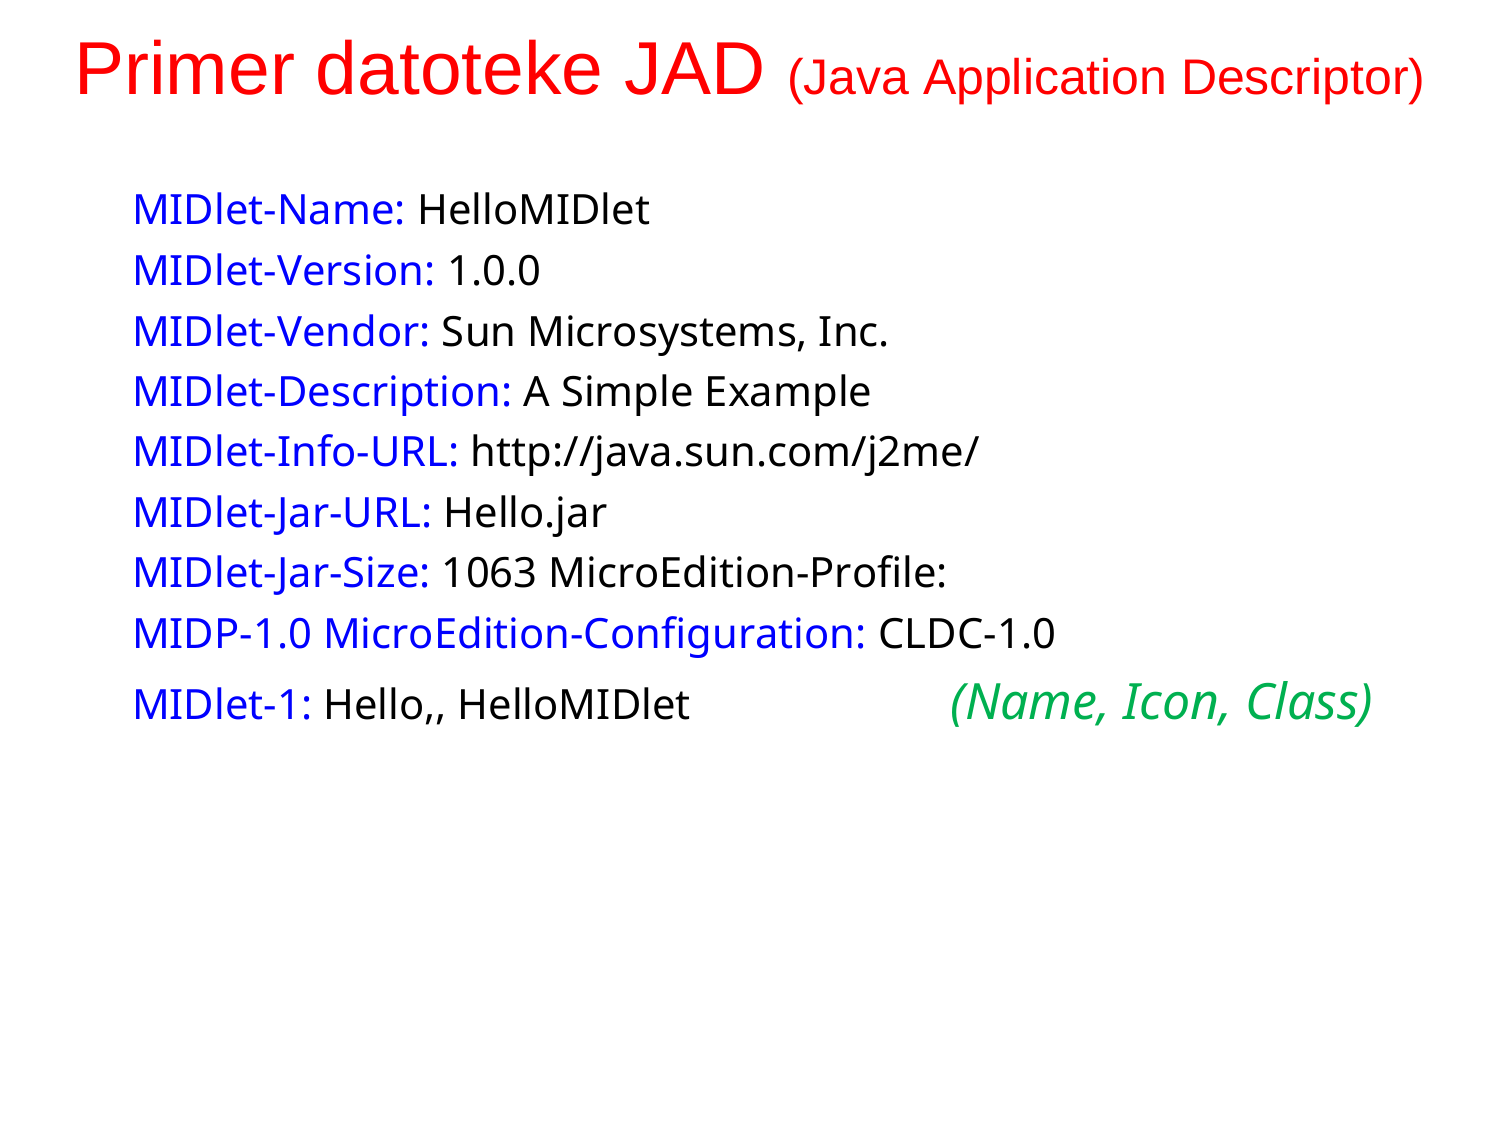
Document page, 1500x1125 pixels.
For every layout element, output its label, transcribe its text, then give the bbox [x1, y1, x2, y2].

list MIDlet-Name: HelloMIDlet MIDlet-Version: 1.0.0 MIDlet-Vendor: Sun Microsystems, Inc. MIDlet-Description: A Simple Example MIDlet-Info-URL: http://java.sun.com/j2me/ MIDlet-Jar-URL: Hello.jar MIDlet-Jar-Size: 1063 MicroEdition-Profile: MIDP-1.0 MicroEdition-Configuration: CLDC-1.0 MIDlet-1: Hello,, HelloMIDlet (Name, Icon, Class) [117, 175, 1393, 851]
title Primer datoteke JAD (Java Application Descriptor) [0, 0, 1500, 118]
